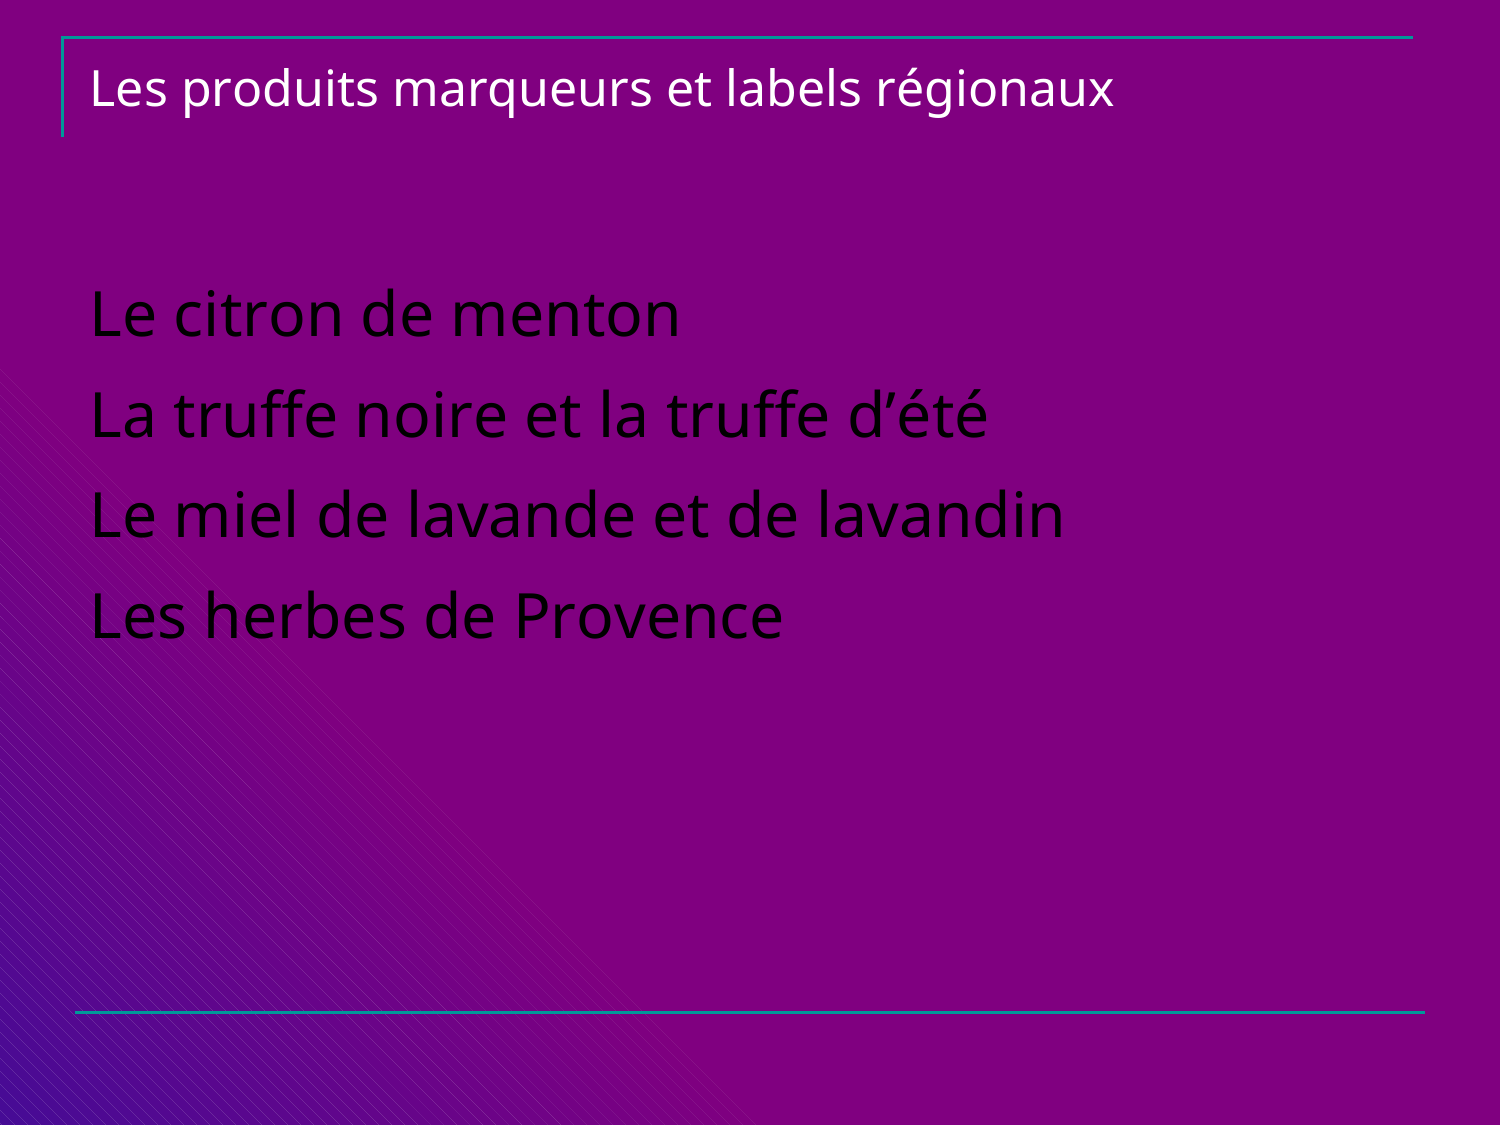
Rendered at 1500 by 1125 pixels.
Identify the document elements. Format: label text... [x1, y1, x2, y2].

list Le citron de menton La truffe noire et la truffe d’été Le miel de lavande et de lavandin Les herbes de Provence [75, 262, 1426, 1006]
title Les produits marqueurs et labels régionaux [75, 45, 1426, 233]
